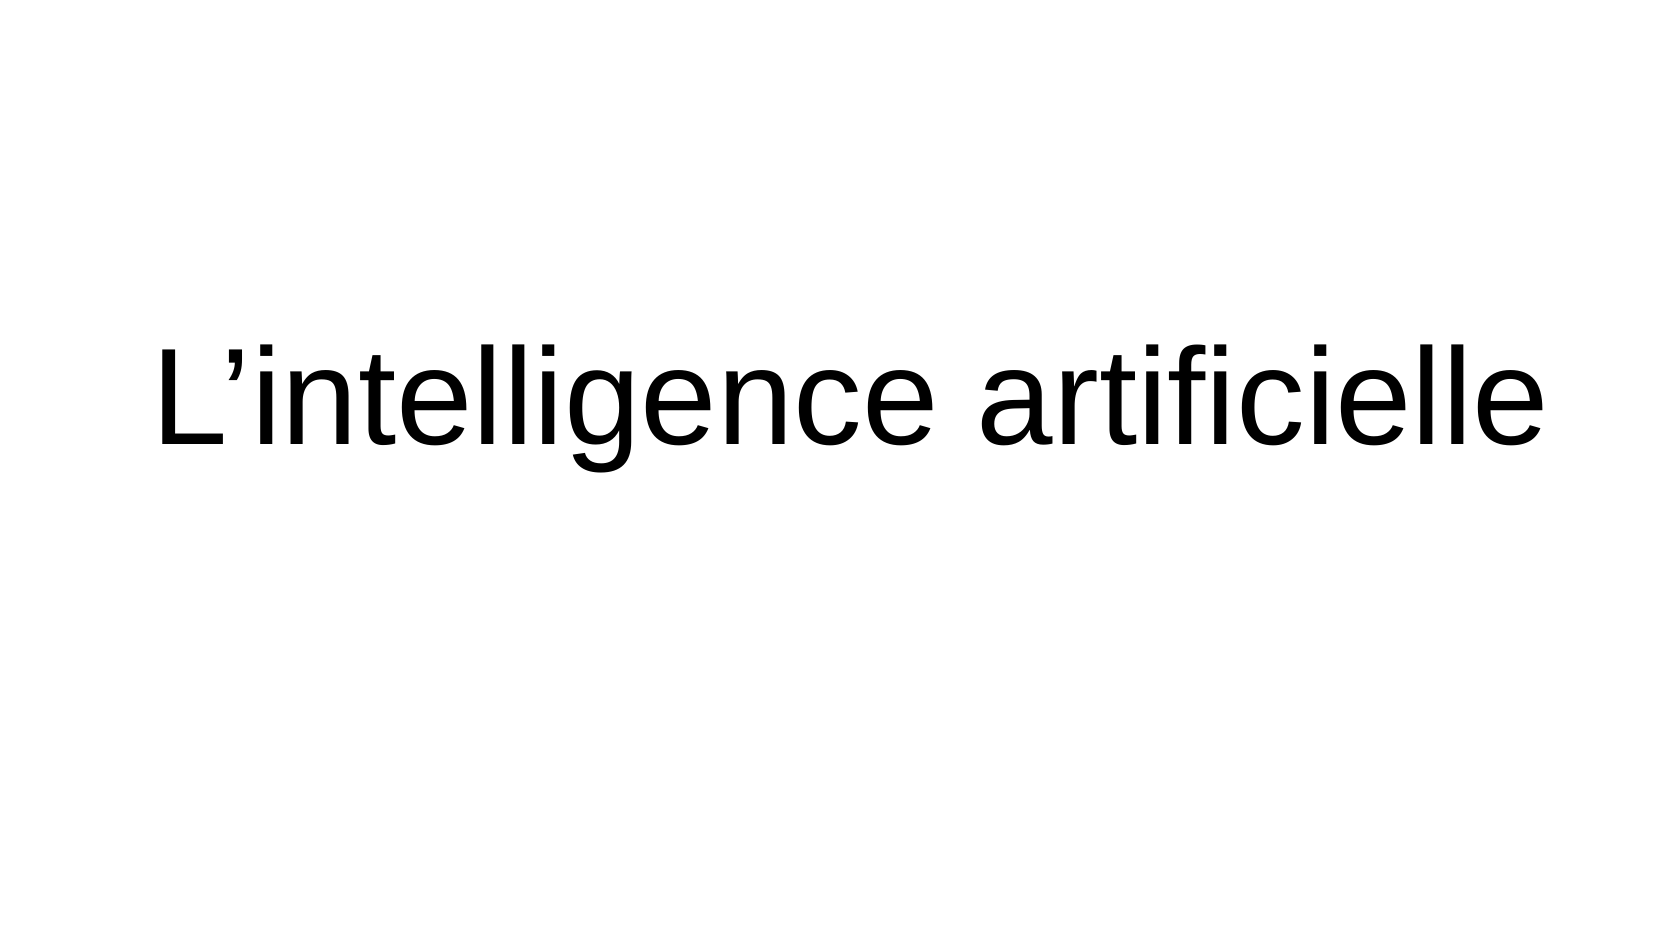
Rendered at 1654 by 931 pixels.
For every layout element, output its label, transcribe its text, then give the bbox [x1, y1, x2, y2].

subtitle L’intelligence artificielle [82, 37, 1571, 757]
